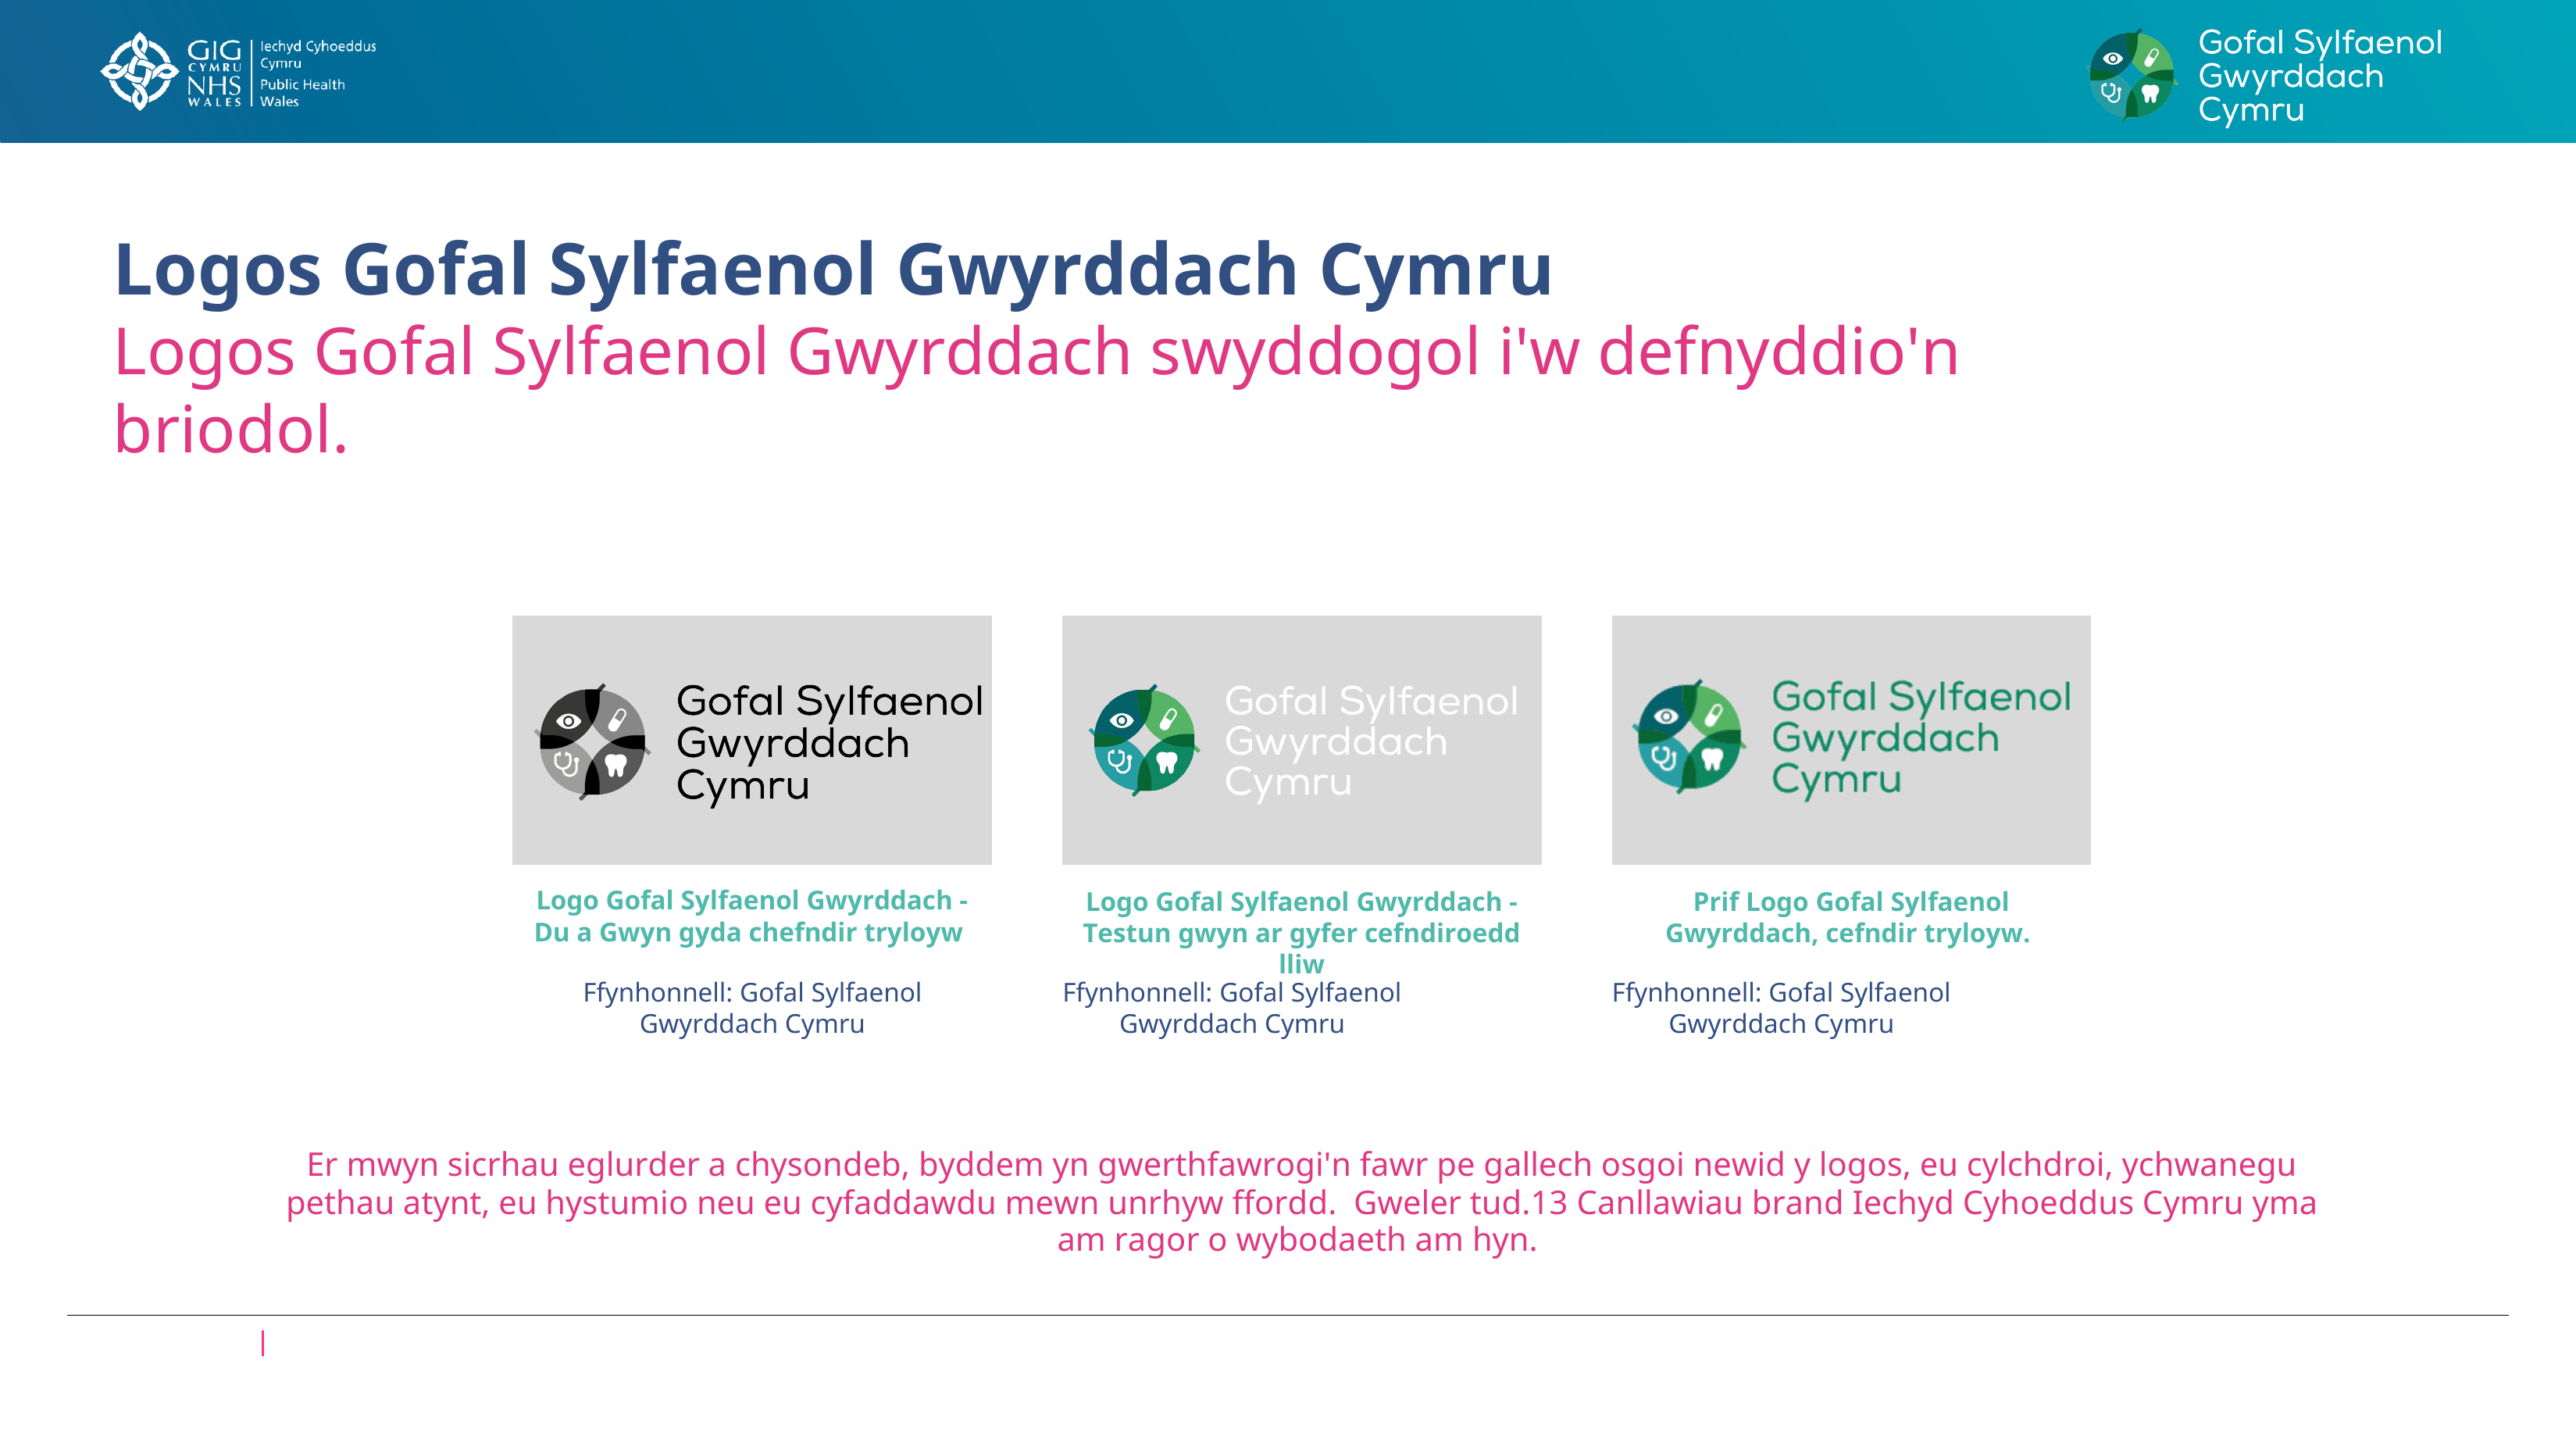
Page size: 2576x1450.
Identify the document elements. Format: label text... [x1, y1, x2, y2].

text_box Prif Logo Gofal Sylfaenol Gwyrddach, cefndir tryloyw. [1611, 879, 2092, 970]
text_box [1062, 861, 1542, 865]
text_box Logo Gofal Sylfaenol Gwyrddach - Testun gwyn ar gyfer cefndiroedd lliw [1061, 879, 1542, 962]
text_box Er mwyn sicrhau eglurder a chysondeb, byddem yn gwerthfawrogi'n fawr pe gallech osgoi newid y logos, eu cylchdroi, ychwanegu pethau atynt, eu hystumio neu eu cyfaddawdu mewn unrhyw ffordd. Gweler tud.13 Canllawiau brand Iechyd Cyhoeddus Cymru yma am ragor o wybodaeth am hyn. [259, 1141, 2346, 1310]
text_box Ffynhonnell: Gofal Sylfaenol Gwyrddach Cymru [1051, 970, 1554, 1030]
text_box [1062, 616, 1542, 620]
text_box [1612, 861, 2091, 865]
picture [466, 613, 2135, 868]
text_box Ffynhonnell: Gofal Sylfaenol Gwyrddach Cymru [1600, 970, 2103, 1030]
text_box Ffynhonnell: Gofal Sylfaenol Gwyrddach Cymru [501, 970, 1004, 1030]
picture [2032, 0, 2494, 176]
text_box Logo Gofal Sylfaenol Gwyrddach - Du a Gwyn gyda chefndir tryloyw [512, 878, 992, 962]
title Logos Gofal Sylfaenol Gwyrddach Cymru Logos Gofal Sylfaenol Gwyrddach swyddogol i'w defnyddio'n briodol. [112, 223, 2200, 958]
